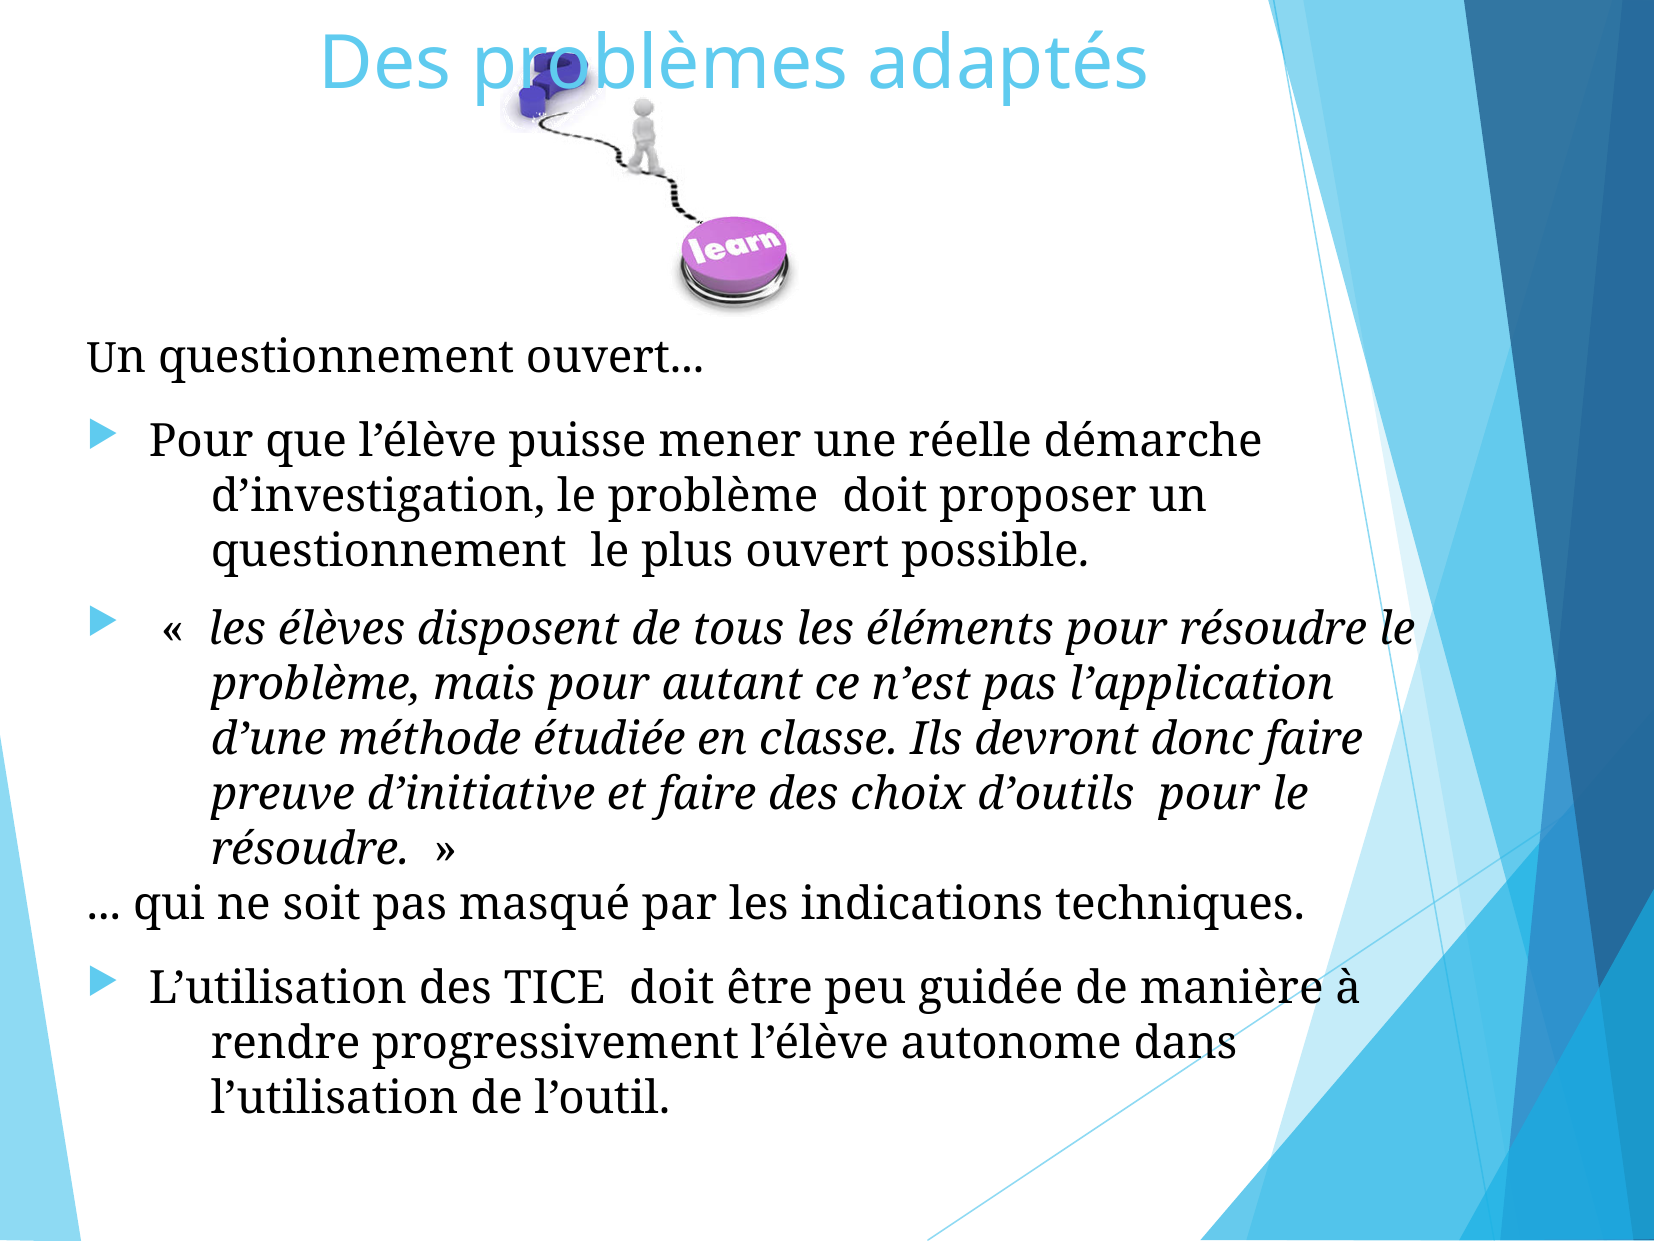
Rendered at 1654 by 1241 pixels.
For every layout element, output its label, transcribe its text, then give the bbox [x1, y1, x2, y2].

picture [490, 130, 815, 331]
list Un questionnement ouvert... Pour que l’élève puisse mener une réelle démarche d’investigation, le problème doit proposer un questionnement le plus ouvert possible. « les élèves disposent de tous les éléments pour résoudre le problème, mais pour autant ce n’est pas l’application d’une méthode étudiée en classe. Ils devront donc faire preuve d’initiative et faire des choix d’outils pour le résoudre. » ... qui ne soit pas masqué par les indications techniques. L’utilisation des TICE doit être peu guidée de manière à rendre progressivement l’élève autonome dans l’utilisation de l’outil. [71, 318, 1453, 1205]
title Des problèmes adaptés [23, 5, 1446, 130]
